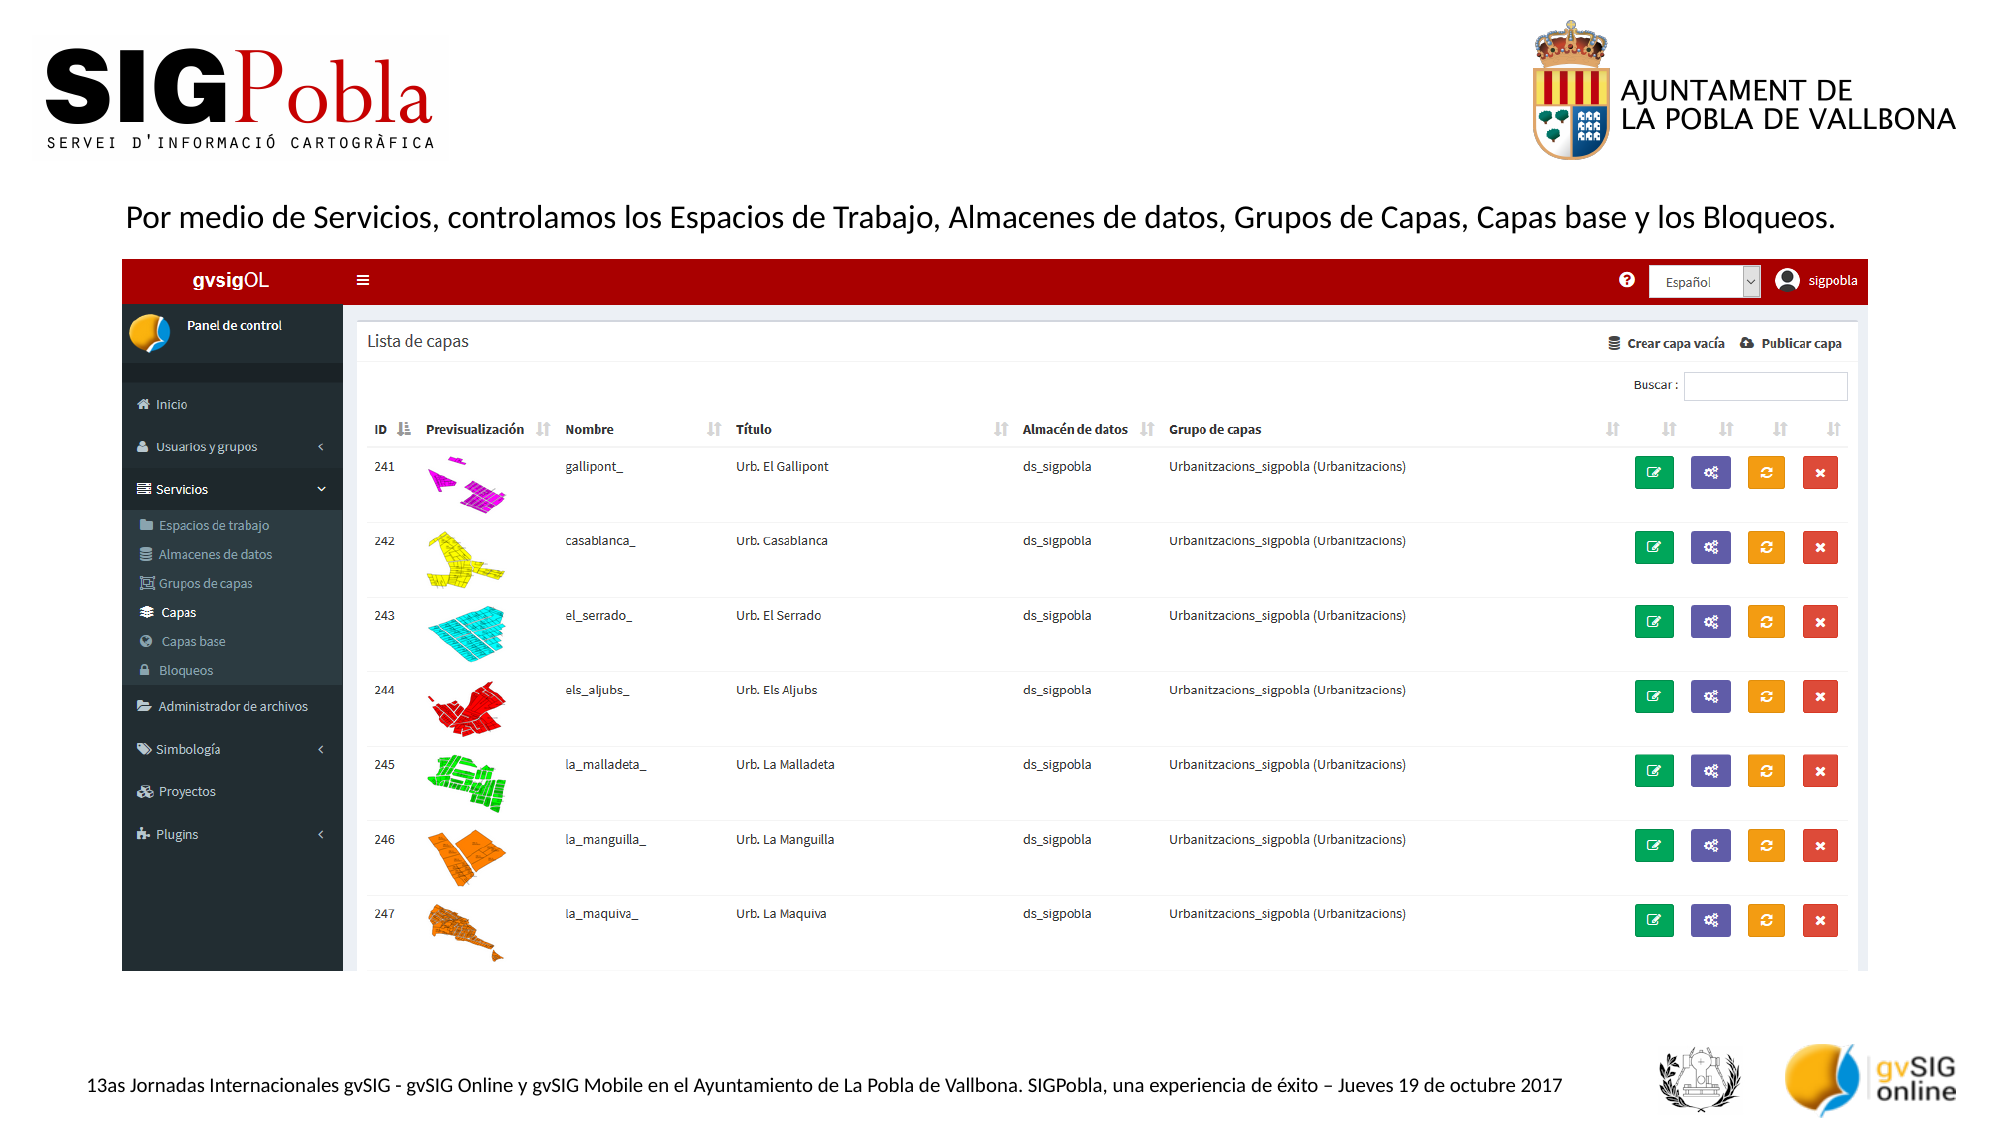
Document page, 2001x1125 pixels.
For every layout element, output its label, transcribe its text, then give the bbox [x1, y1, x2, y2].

picture [1533, 20, 1956, 161]
picture [32, 35, 449, 161]
picture [122, 259, 1868, 971]
picture [1785, 1044, 1956, 1118]
text_box 13as Jornadas Internacionales gvSIG - gvSIG Online y gvSIG Mobile en el Ayuntamiento de La Pobla de Vallbona. SIGPobla, una experiencia de éxito – Jueves 19 de octubre 2017 [71, 1063, 1593, 1105]
text_box Por medio de Servicios, controlamos los Espacios de Trabajo, Almacenes de datos, Grupos de Capas, Capas base y los Bloqueos. [110, 187, 1868, 244]
picture [1656, 1044, 1745, 1117]
